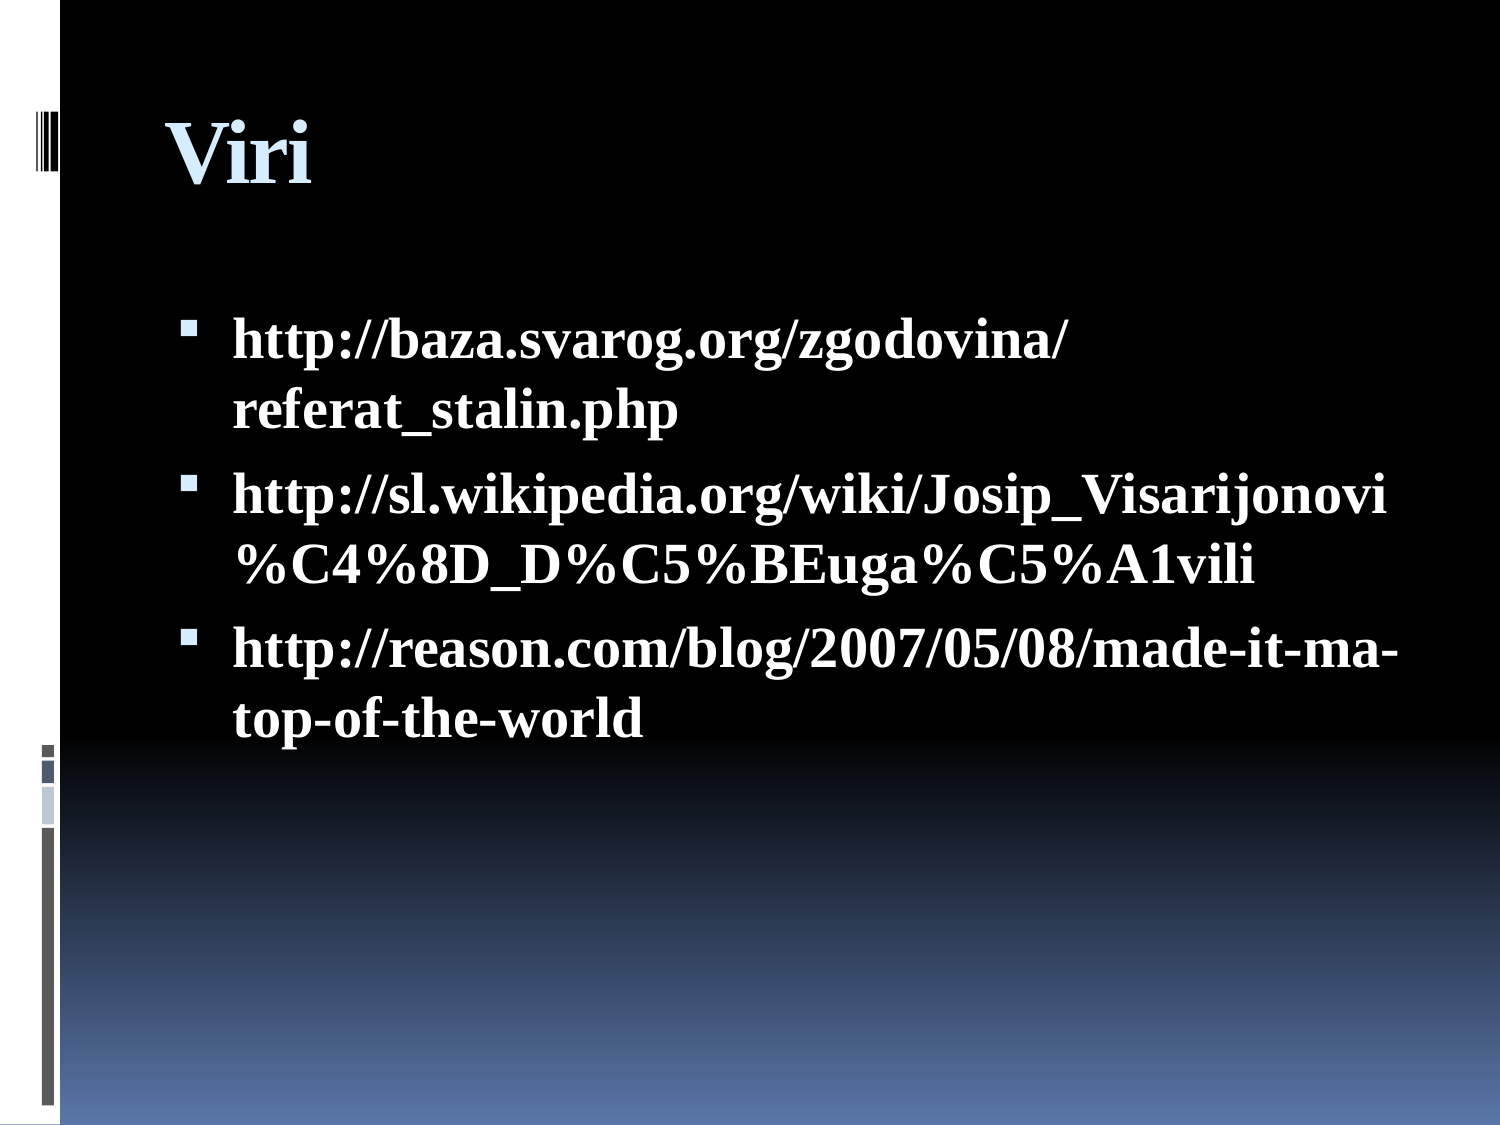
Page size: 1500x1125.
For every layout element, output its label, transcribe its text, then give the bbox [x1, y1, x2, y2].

list http://baza.svarog.org/zgodovina/referat_stalin.php http://sl.wikipedia.org/wiki/Josip_Visarijonovi%C4%8D_D%C5%BEuga%C5%A1vili http://reason.com/blog/2007/05/08/made-it-ma-top-of-the-world [150, 292, 1425, 1043]
title Viri [150, 84, 1425, 235]
